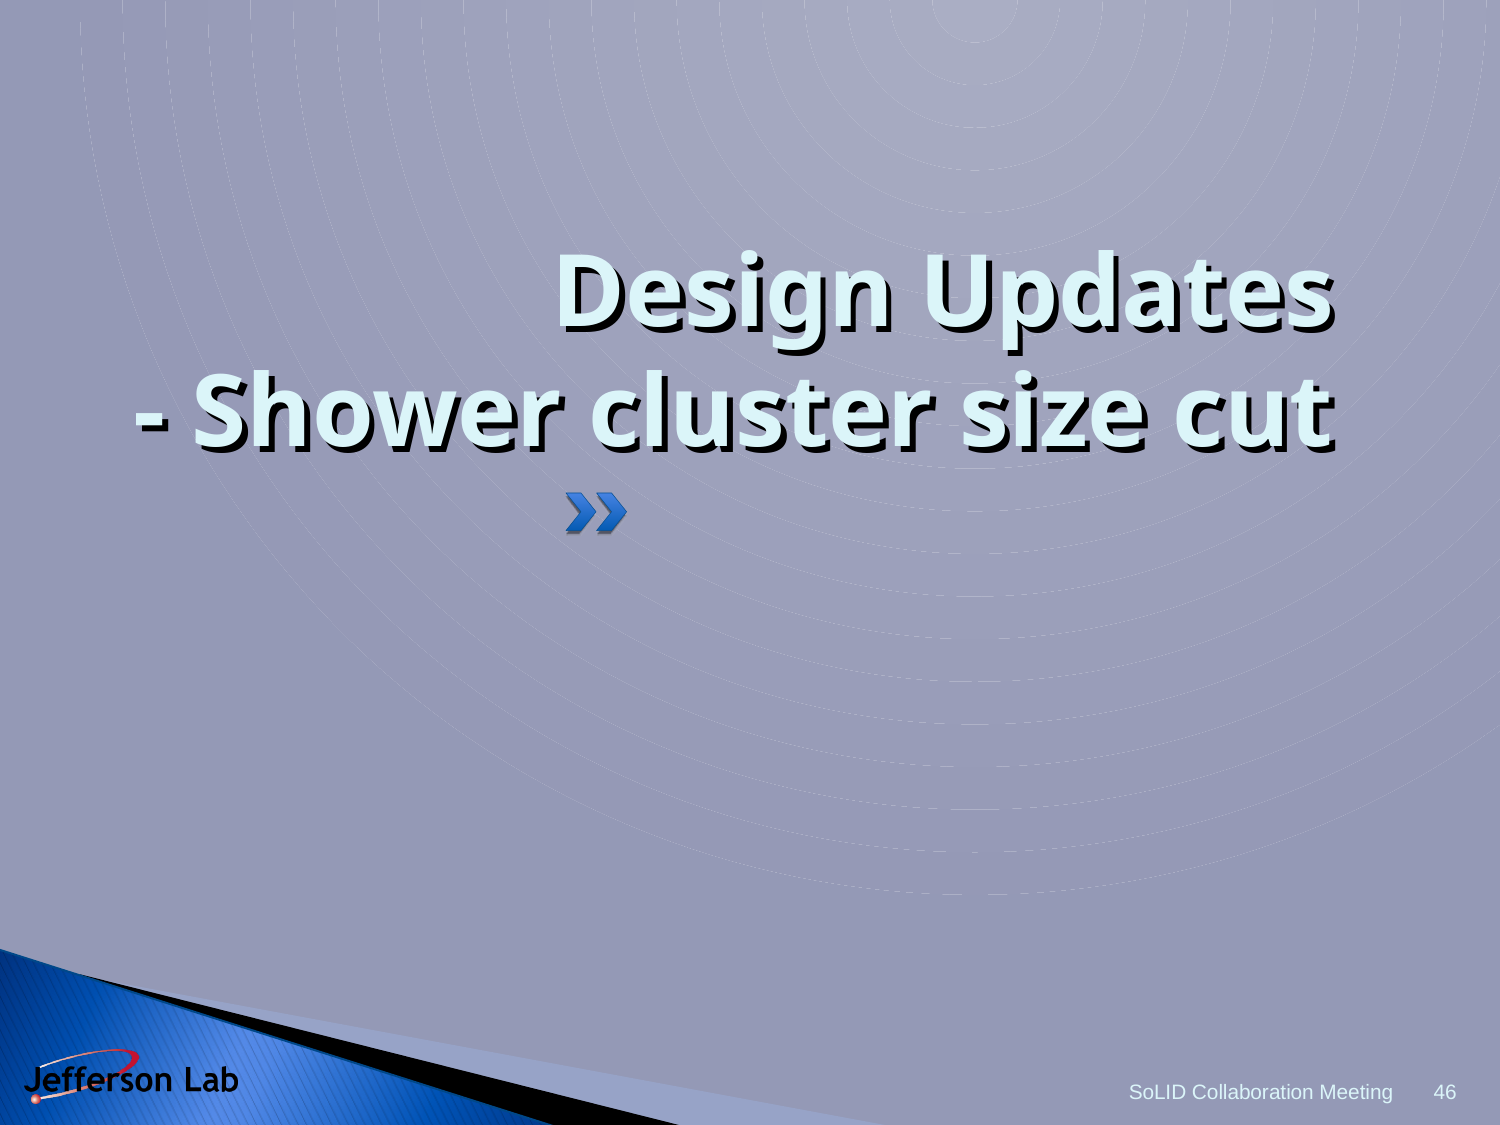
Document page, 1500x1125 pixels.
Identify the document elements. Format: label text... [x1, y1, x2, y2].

text_box 46 [1418, 1051, 1479, 1112]
title Design Updates - Shower cluster size cut [118, 173, 1394, 474]
text_box SoLID Collaboration Meeting [1103, 1051, 1418, 1112]
